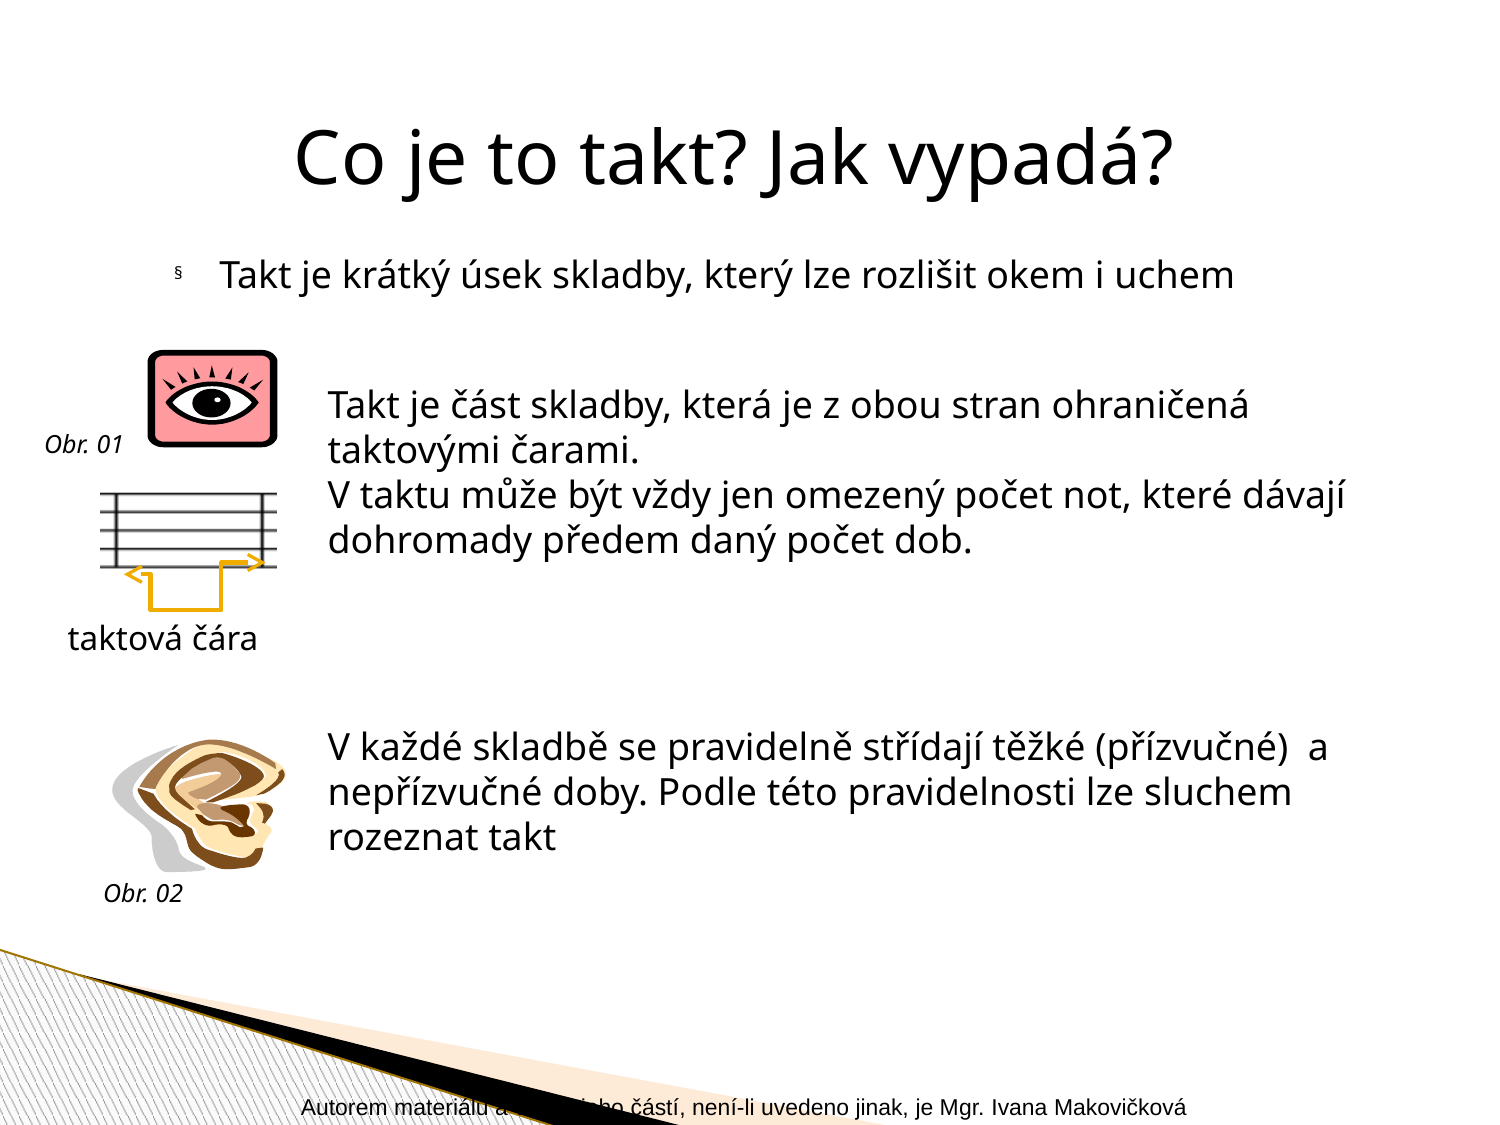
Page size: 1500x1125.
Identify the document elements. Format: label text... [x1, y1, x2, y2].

text_box Takt je krátký úsek skladby, který lze rozlišit okem i uchem [159, 243, 1376, 304]
picture [147, 349, 278, 448]
picture [112, 739, 287, 873]
picture [100, 479, 277, 587]
text_box Obr. 01 [29, 420, 207, 466]
text_box taktová čára [53, 609, 302, 665]
text_box Co je to takt? Jak vypadá? [171, 101, 1317, 207]
footer Autorem materiálu a všech jeho částí, není-li uvedeno jinak, je Mgr. Ivana Makovičková [209, 1085, 1279, 1125]
picture [0, 952, 417, 1125]
text_box Obr. 02 [88, 869, 266, 915]
text_box V každé skladbě se pravidelně střídají těžké (přízvučné) a nepřízvučné doby. Podle této pravidelnosti lze sluchem rozeznat takt [312, 715, 1412, 866]
text_box Takt je část skladby, která je z obou stran ohraničená taktovými čarami. V taktu může být vždy jen omezený počet not, které dávají dohromady předem daný počet dob. [312, 373, 1412, 569]
